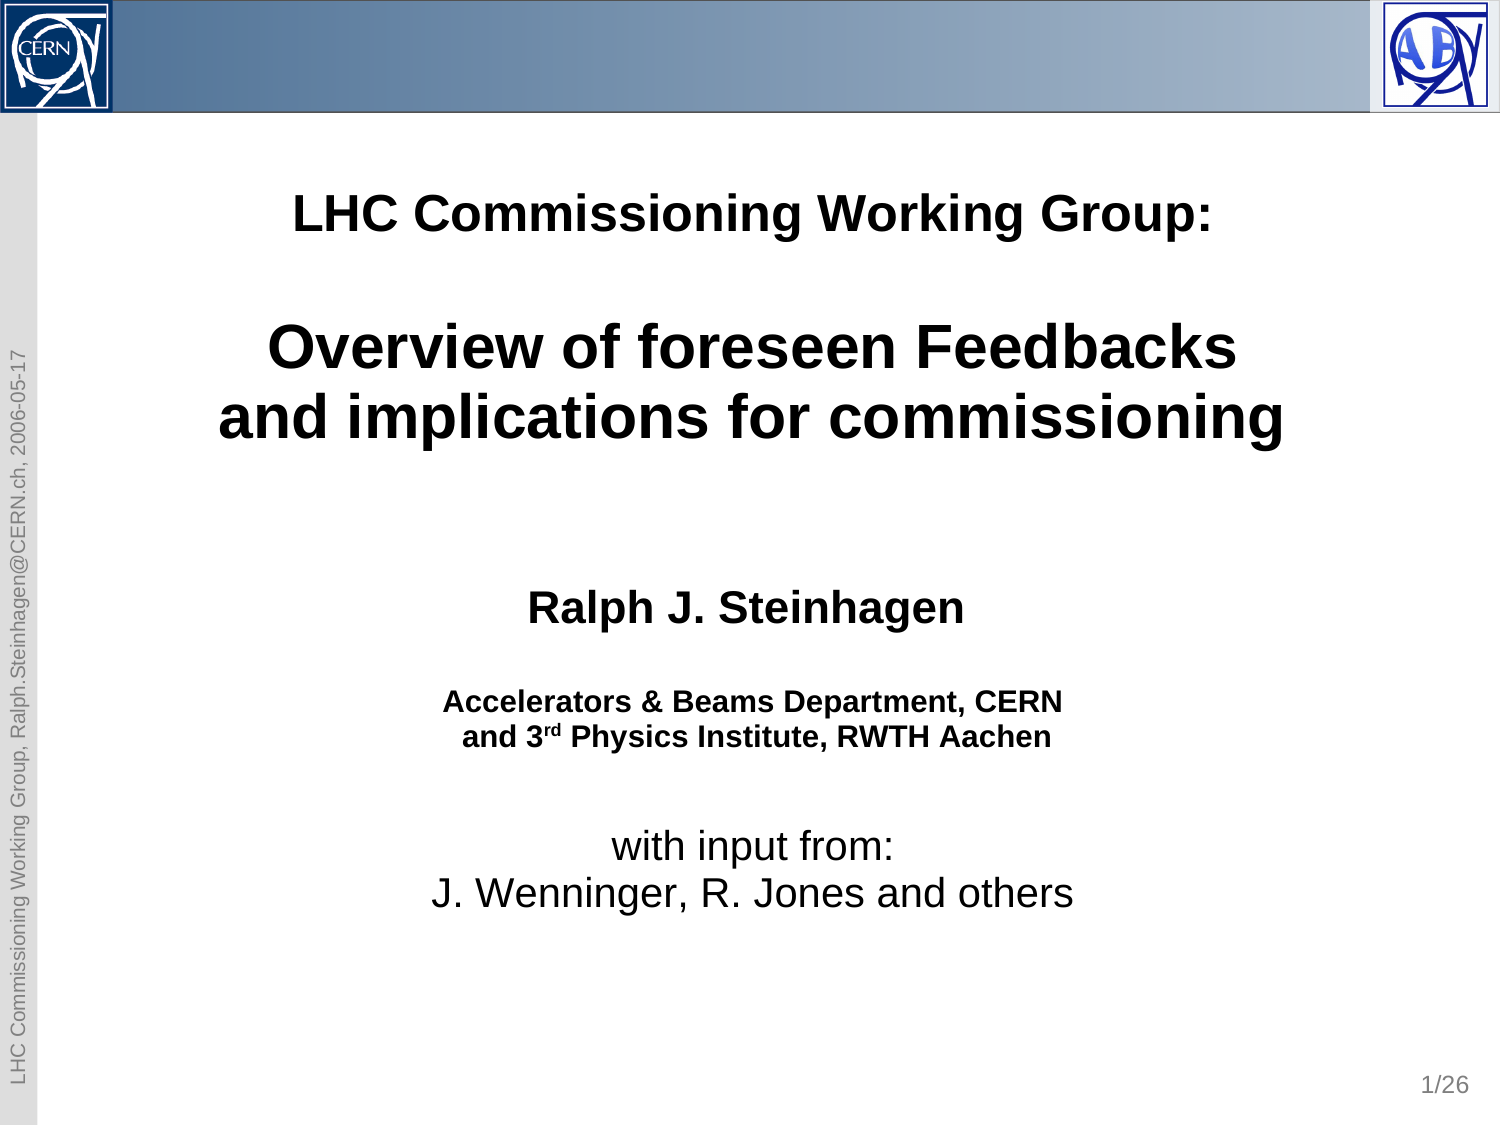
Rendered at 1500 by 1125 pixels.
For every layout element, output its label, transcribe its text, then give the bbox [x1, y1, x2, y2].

picture [0, 0, 113, 113]
picture [1382, 1, 1489, 108]
title LHC Commissioning Working Group: Overview of foreseen Feedbacks and implications for commissioning Ralph J. Steinhagen Accelerators & Beams Department, CERN and 3rd Physics Institute, RWTH Aachen with input from: J. Wenninger, R. Jones and others [59, 177, 1447, 925]
